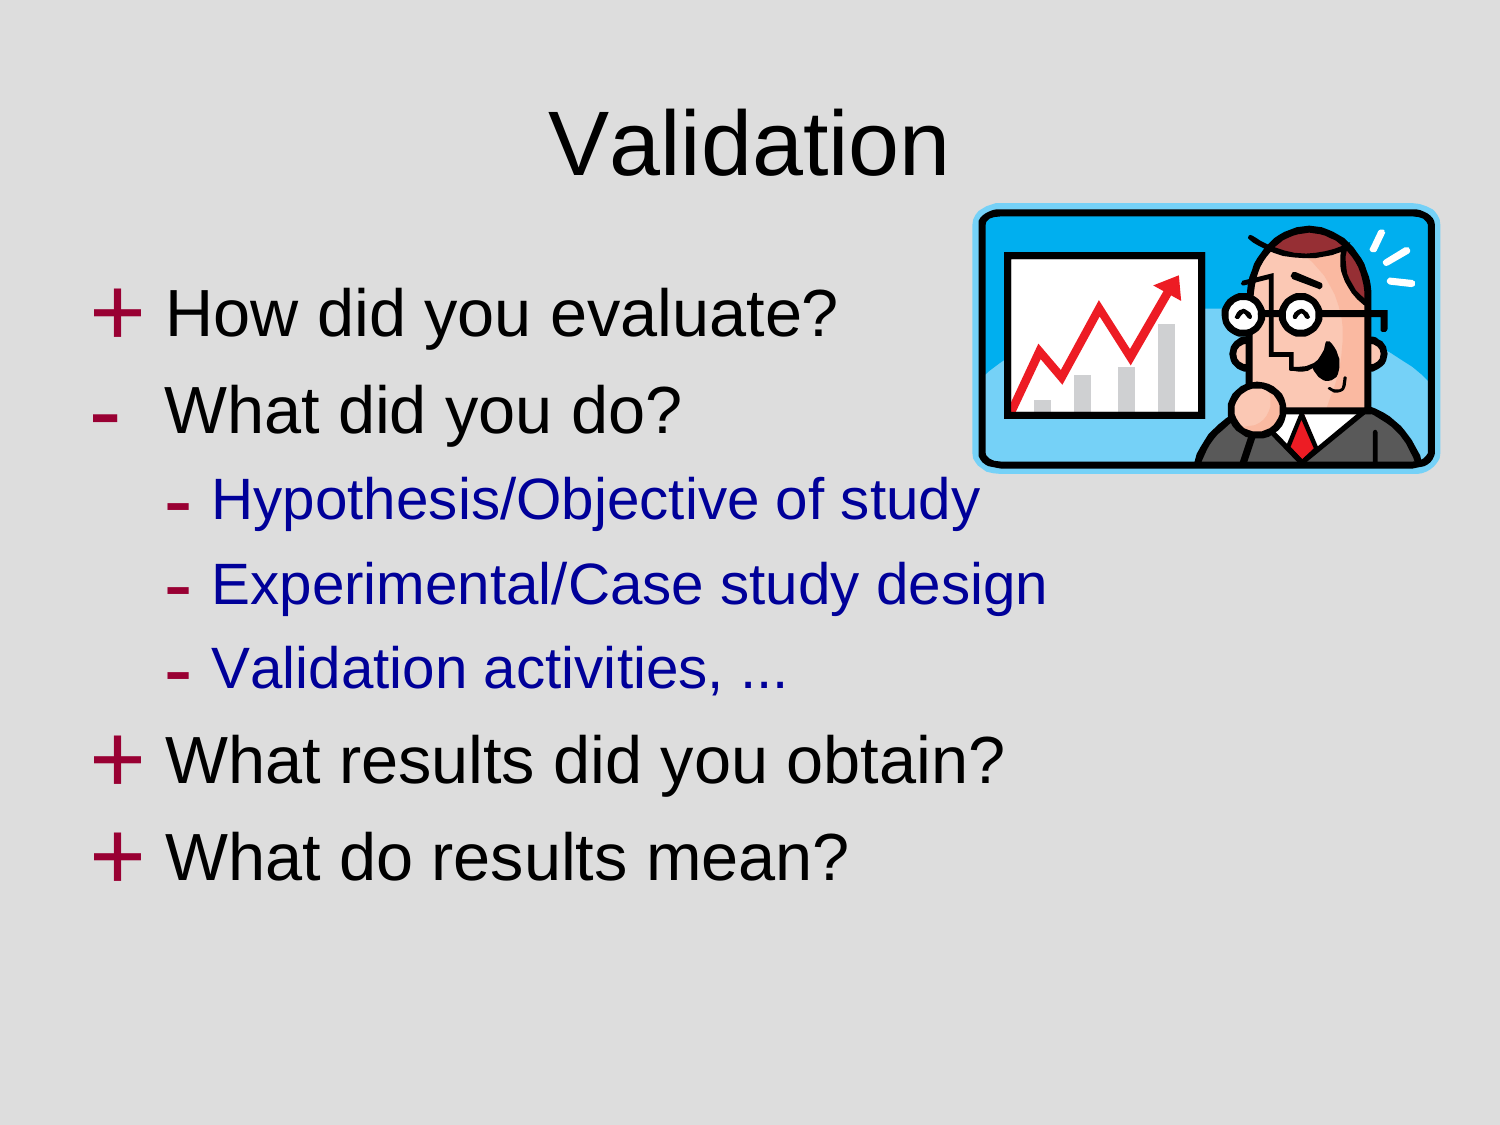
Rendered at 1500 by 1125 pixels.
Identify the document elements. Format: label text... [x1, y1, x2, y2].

picture [972, 203, 1441, 474]
title Validation [75, 45, 1426, 233]
list How did you evaluate? What did you do? Hypothesis/Objective of study Experimental/Case study design Validation activities, ... What results did you obtain? What do results mean? [75, 262, 1426, 1125]
